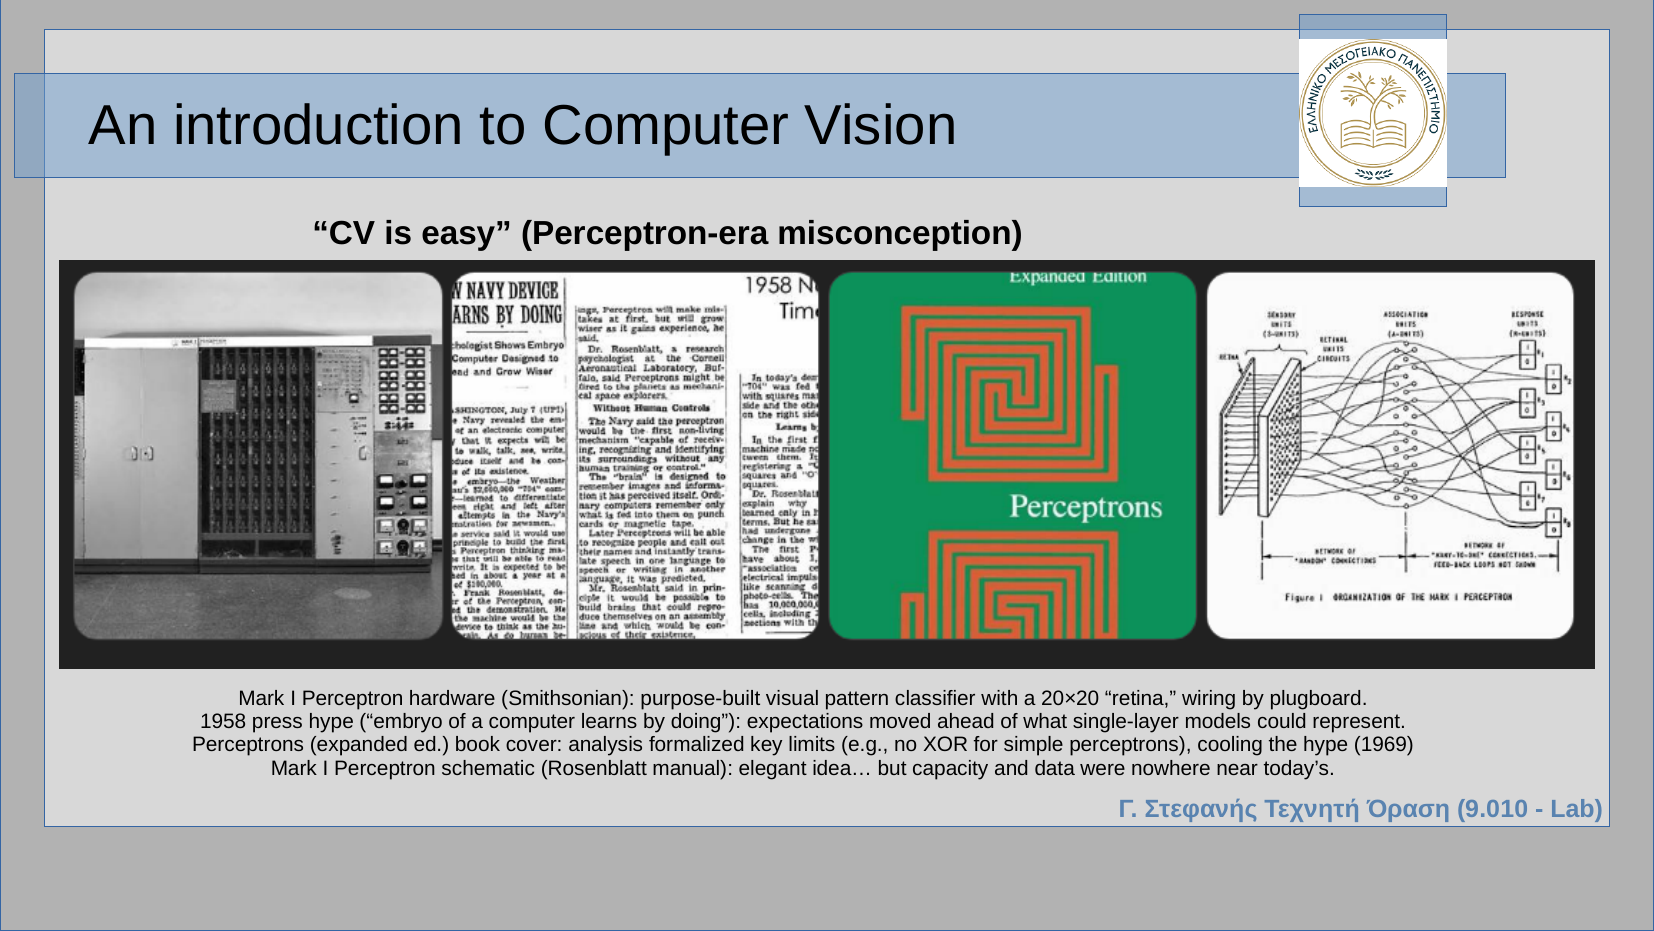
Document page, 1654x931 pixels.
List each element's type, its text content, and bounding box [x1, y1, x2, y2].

picture [1299, 39, 1447, 187]
text_box Γ. Στεφανής Τεχνητή Όραση (9.010 - Lab) [1092, 772, 1630, 844]
title An introduction to Computer Vision [88, 73, 1299, 178]
text_box Mark I Perceptron hardware (Smithsonian): purpose-built visual pattern classifier with a 20×20 “retina,” wiring by plugboard. 1958 press hype (“embryo of a computer learns by doing”): expectations moved ahead of what single-layer models could represent. Perceptrons (expanded ed.) book cover: analysis formalized key limits (e.g., no XOR for simple perceptrons), cooling the hype (1969) Mark I Perceptron schematic (Rosenblatt manual): elegant idea… but capacity and data were nowhere near today’s. [70, 679, 1536, 788]
picture [59, 260, 1595, 669]
text_box “CV is easy” (Perceptron-era misconception) [66, 206, 1270, 259]
title An introduction to Computer Vision [1447, 73, 1506, 178]
